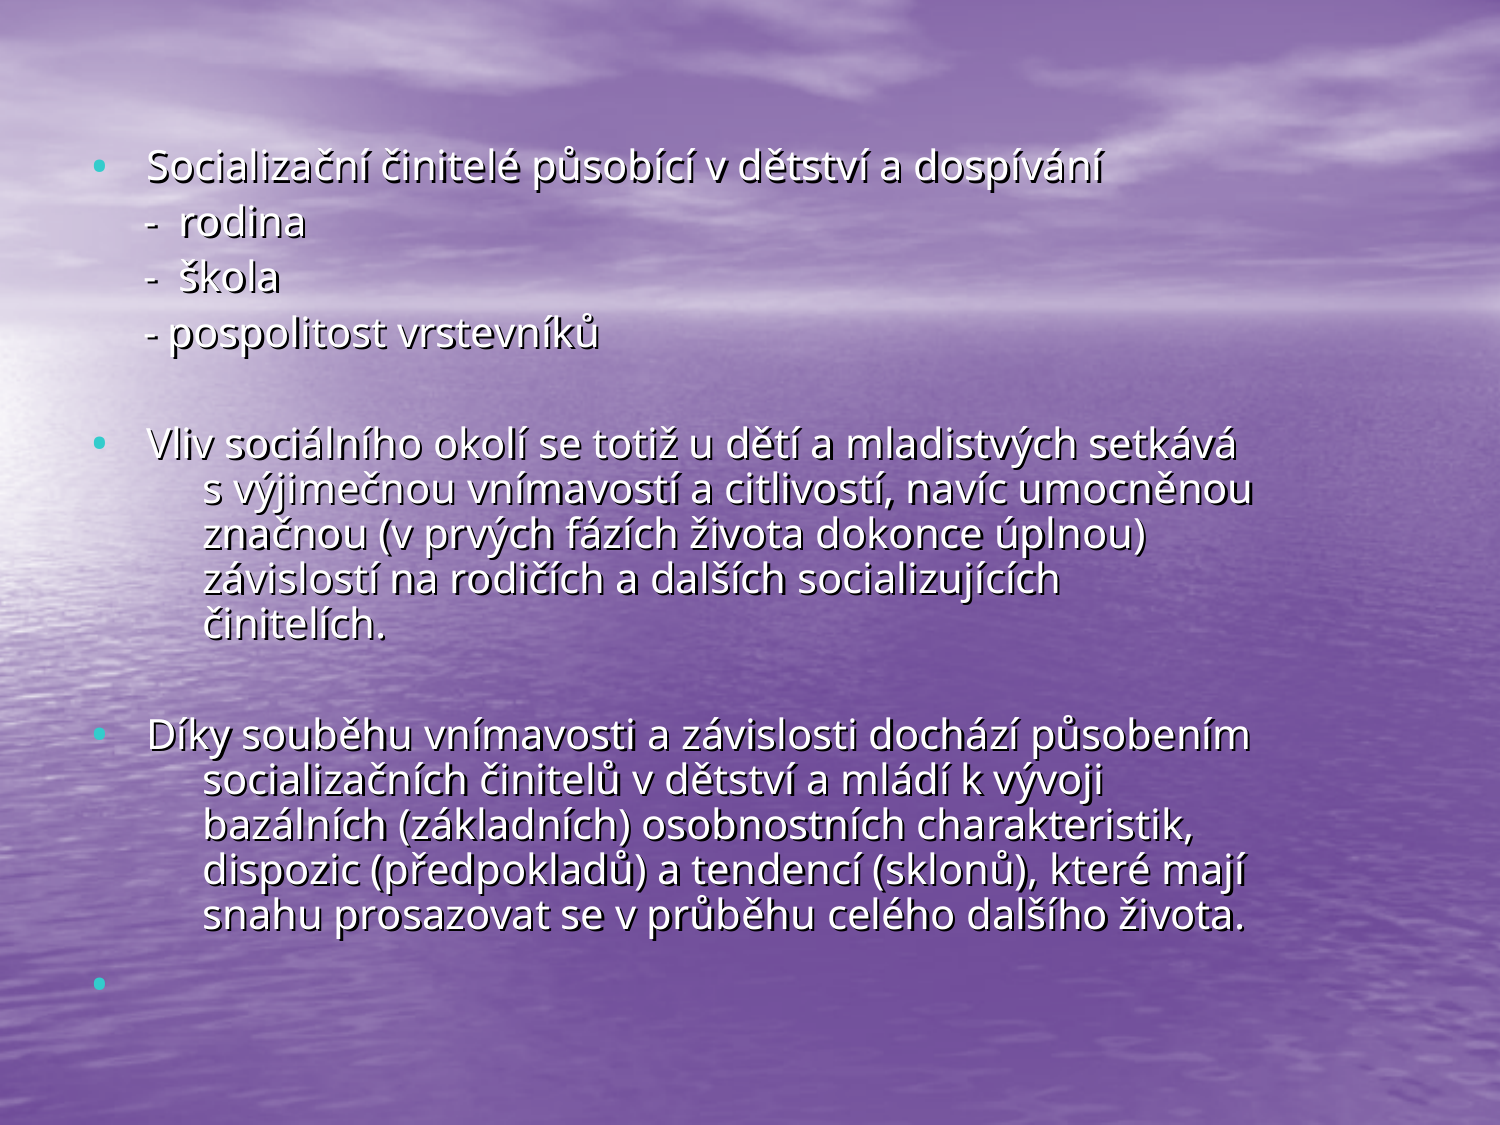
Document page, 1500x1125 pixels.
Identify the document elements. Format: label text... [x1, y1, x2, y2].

list Socializační činitelé působící v dětství a dospívání - rodina - škola - pospolitost vrstevníků Vliv sociálního okolí se totiž u dětí a mladistvých setkává s výjimečnou vnímavostí a citlivostí, navíc umocněnou značnou (v prvých fázích života dokonce úplnou) závislostí na rodičích a dalších socializujících činitelích. Díky souběhu vnímavosti a závislosti dochází působením socializačních činitelů v dětství a mládí k vývoji bazálních (základních) osobnostních charakteristik, dispozic (předpokladů) a tendencí (sklonů), které mají snahu prosazovat se v průběhu celého dalšího života. [75, 137, 1270, 988]
